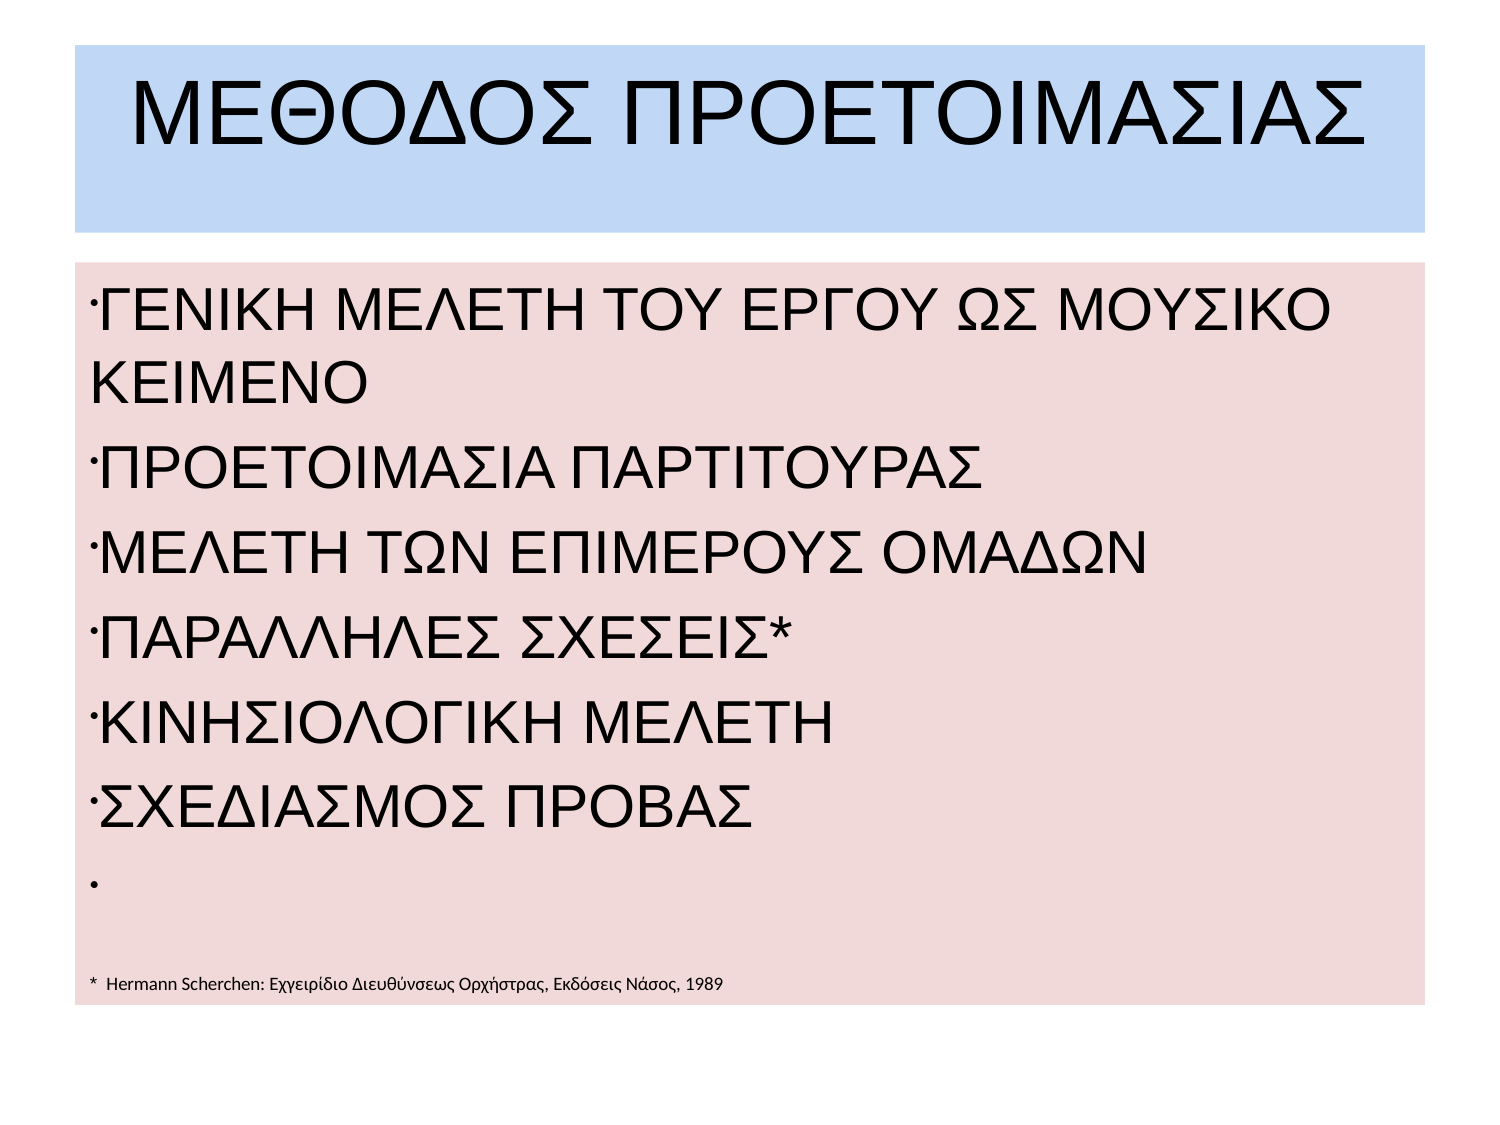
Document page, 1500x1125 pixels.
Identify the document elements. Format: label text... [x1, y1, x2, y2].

title ΜΕΘΟΔΟΣ ΠΡΟΕΤΟΙΜΑΣΙΑΣ [75, 45, 1425, 233]
list ΓΕΝΙΚΗ ΜΕΛΕΤΗ ΤΟΥ ΕΡΓΟΥ ΩΣ ΜΟΥΣΙΚΟ ΚΕΙΜΕΝΟ ΠΡΟΕΤΟΙΜΑΣΙΑ ΠΑΡΤΙΤΟΥΡΑΣ ΜΕΛΕΤΗ ΤΩΝ ΕΠΙΜΕΡΟΥΣ ΟΜΑΔΩΝ ΠΑΡΑΛΛΗΛΕΣ ΣΧΕΣΕΙΣ* ΚΙΝΗΣΙΟΛΟΓΙΚΗ ΜΕΛΕΤΗ ΣΧΕΔΙΑΣΜΟΣ ΠΡΟΒΑΣ * Hermann Scherchen: Εχγειρίδιο Διευθύνσεως Ορχήστρας, Εκδόσεις Νάσος, 1989 [75, 262, 1425, 1005]
